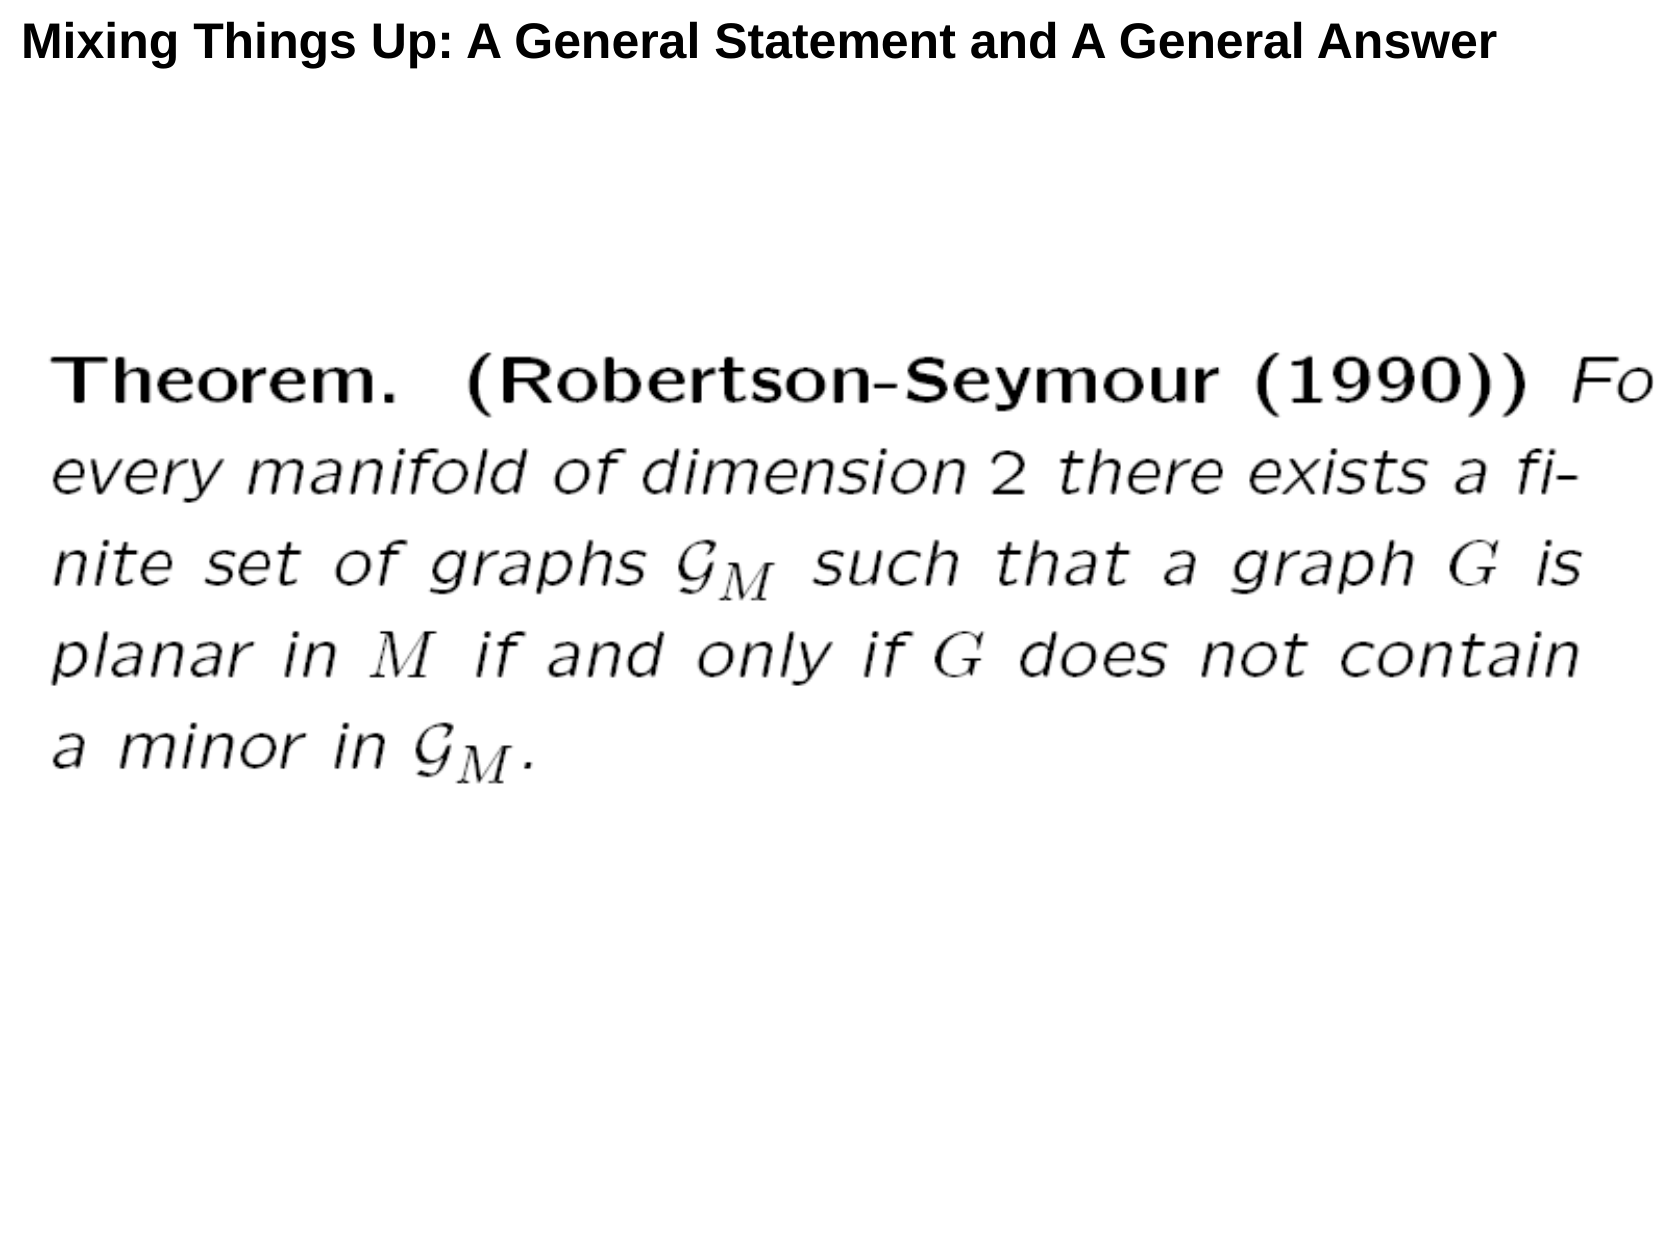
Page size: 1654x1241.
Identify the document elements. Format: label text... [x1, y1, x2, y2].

picture [37, 343, 1654, 819]
text_box Mixing Things Up: A General Statement and A General Answer [6, 6, 1654, 79]
